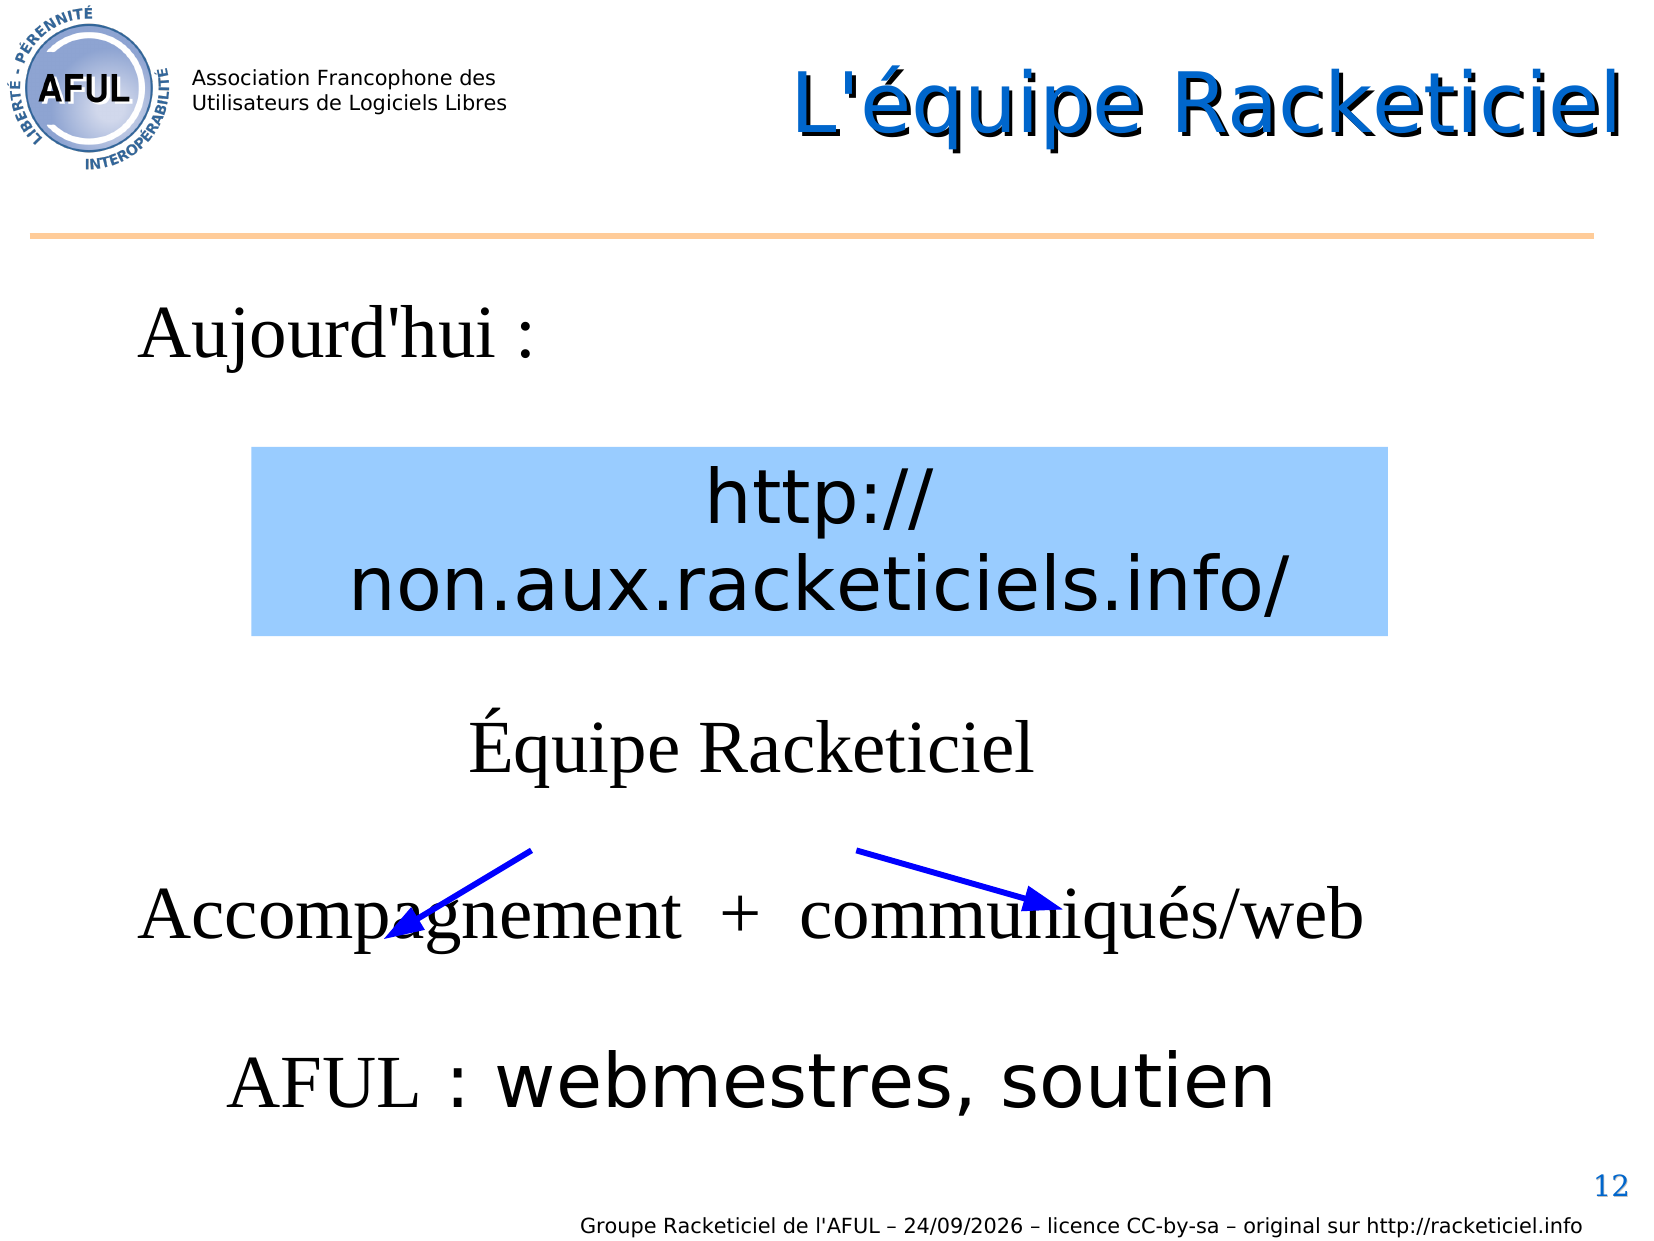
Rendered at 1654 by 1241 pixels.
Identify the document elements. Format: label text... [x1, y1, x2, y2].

text_box http://non.aux.racketiciels.info/ [251, 446, 1388, 549]
title L'équipe Racketiciel [501, 7, 1625, 200]
picture [0, 0, 178, 178]
text_box Aujourd'hui : detaxe@aful.org Équipe Racketiciel Accompagnement + communiqués/web AFUL : webmestres, soutien [122, 283, 1405, 1207]
